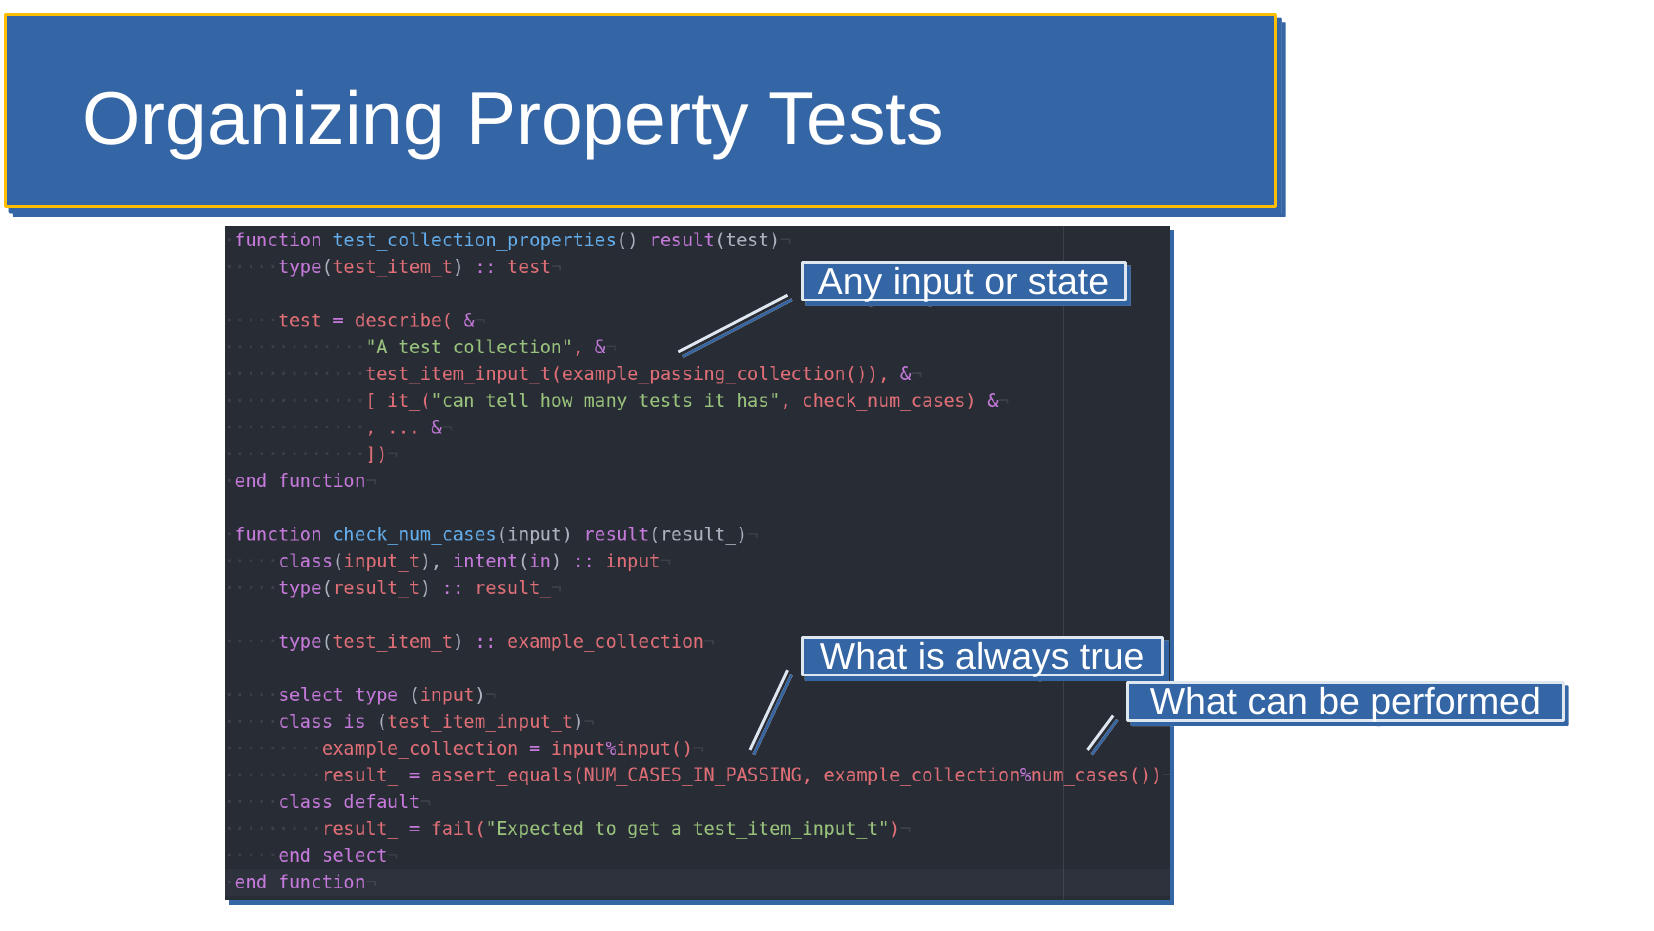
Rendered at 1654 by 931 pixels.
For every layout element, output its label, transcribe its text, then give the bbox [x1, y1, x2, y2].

text_box Any input or state [802, 262, 1125, 300]
picture [225, 226, 1170, 901]
text_box What is always true [802, 637, 1162, 675]
text_box What can be performed [1128, 683, 1563, 720]
title Organizing Property Tests [82, 44, 1235, 192]
